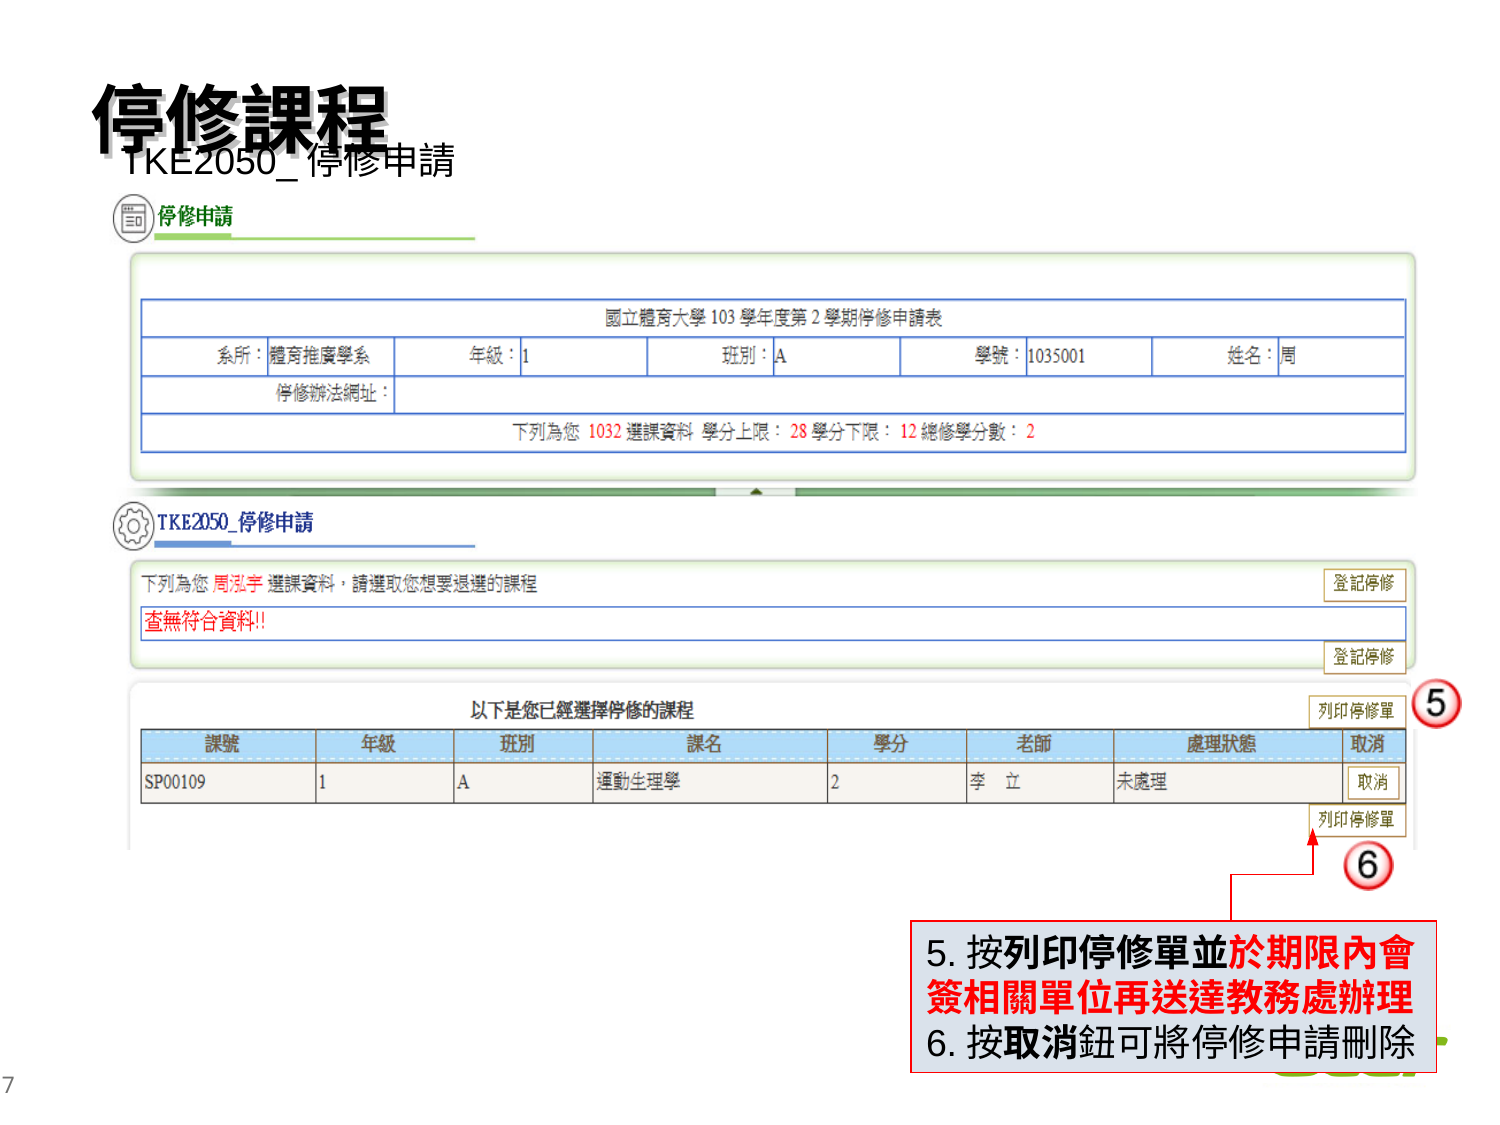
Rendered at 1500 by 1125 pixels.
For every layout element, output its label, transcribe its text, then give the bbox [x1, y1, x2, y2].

text_box [0, 1056, 140, 1117]
text_box 5.按列印停修單並於期限內會簽相關單位再送達教務處辦理 6.按取消鈕可將停修申請刪除 [911, 921, 1437, 1073]
text_box TKE2050_停修申請 [105, 129, 467, 191]
picture [105, 193, 1462, 891]
title 停修課程 [75, 6, 1426, 153]
